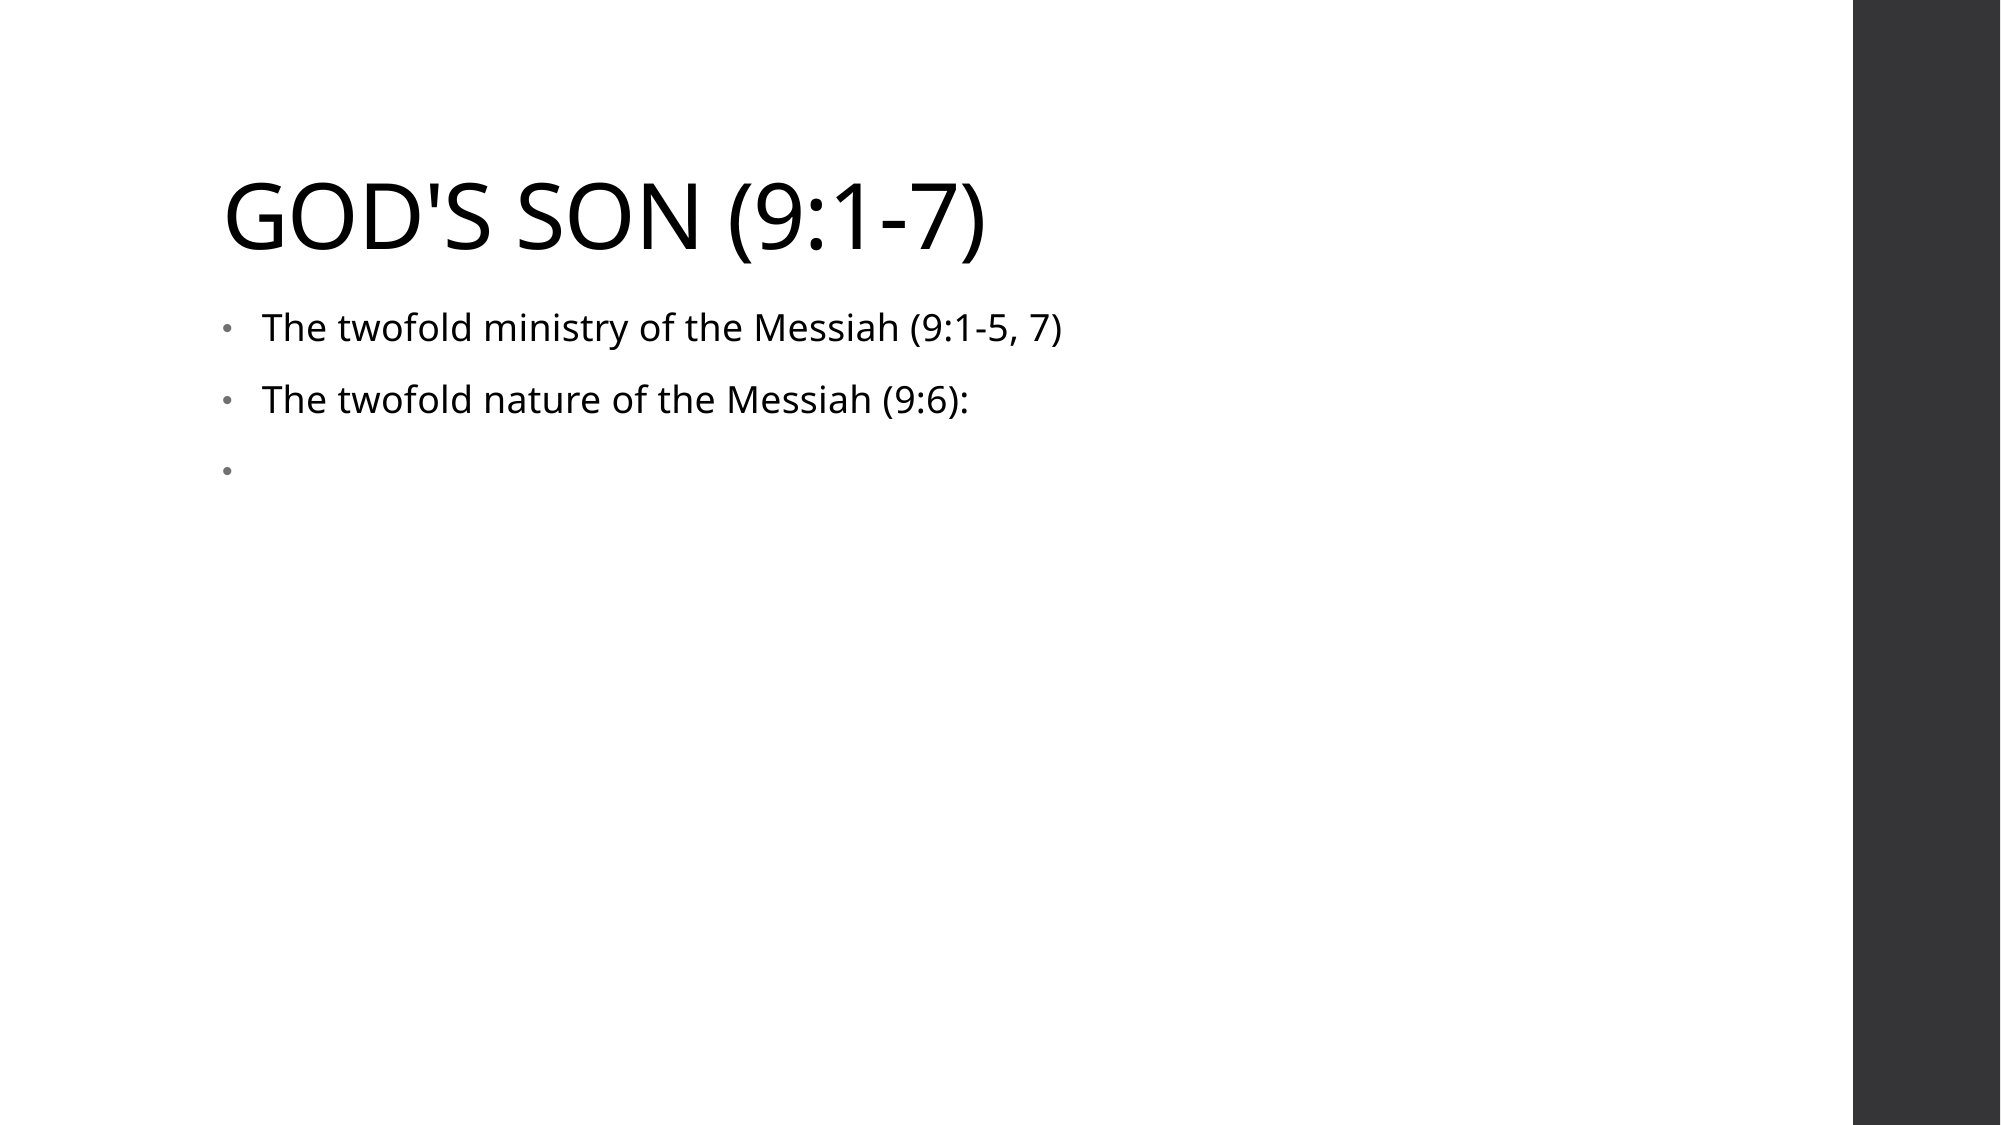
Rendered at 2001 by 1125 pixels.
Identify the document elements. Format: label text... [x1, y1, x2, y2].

title GOD'S SON (9:1-7) [206, 60, 1797, 278]
list The twofold ministry of the Messiah (9:1-5, 7) The twofold nature of the Messiah (9:6): [206, 299, 1617, 1014]
